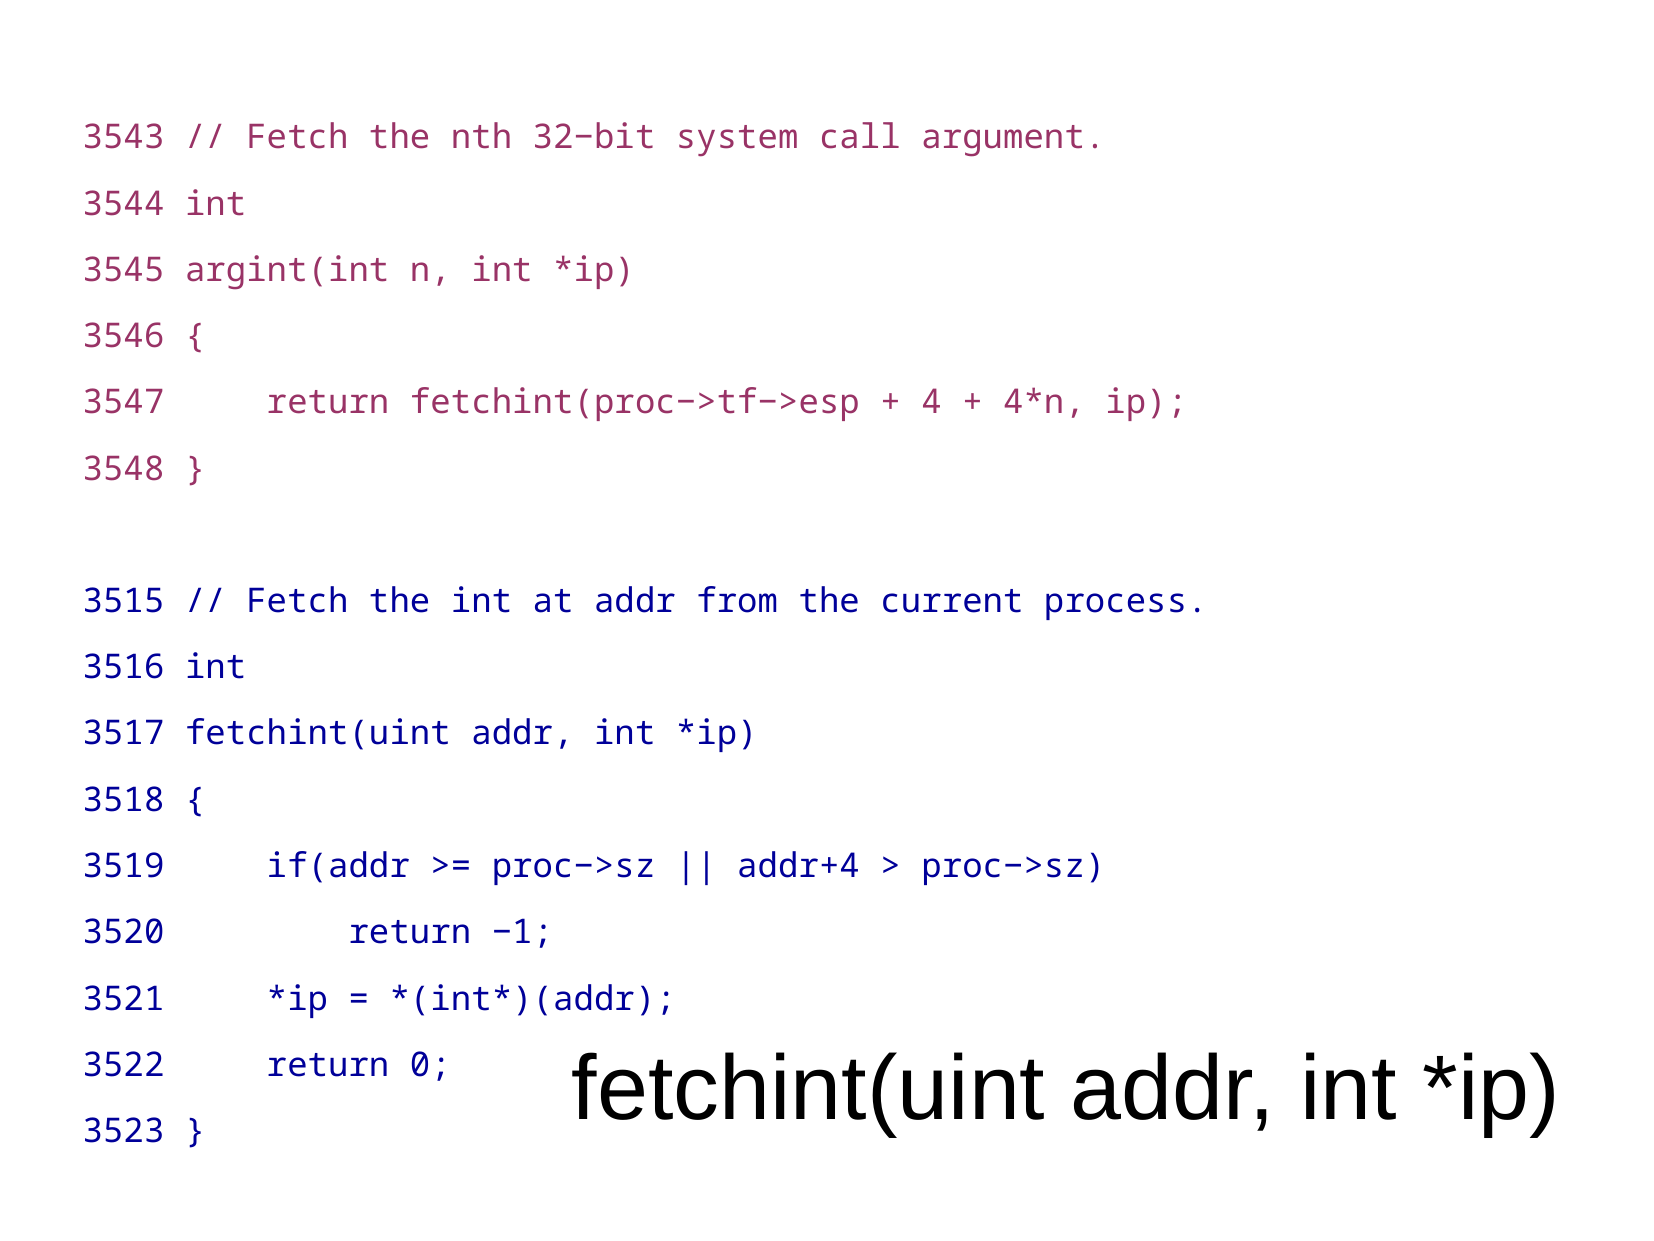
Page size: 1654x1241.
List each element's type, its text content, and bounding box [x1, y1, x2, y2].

list 3543 // Fetch the nth 32−bit system call argument. 3544 int 3545 argint(int n, int *ip) 3546 { 3547 return fetchint(proc−>tf−>esp + 4 + 4*n, ip); 3548 } 3515 // Fetch the int at addr from the current process. 3516 int 3517 fetchint(uint addr, int *ip) 3518 { 3519 if(addr >= proc−>sz || addr+4 > proc−>sz) 3520 return −1; 3521 *ip = *(int*)(addr); 3522 return 0; 3523 } [82, 112, 1571, 1163]
title fetchint(uint addr, int *ip) [562, 984, 1571, 1192]
